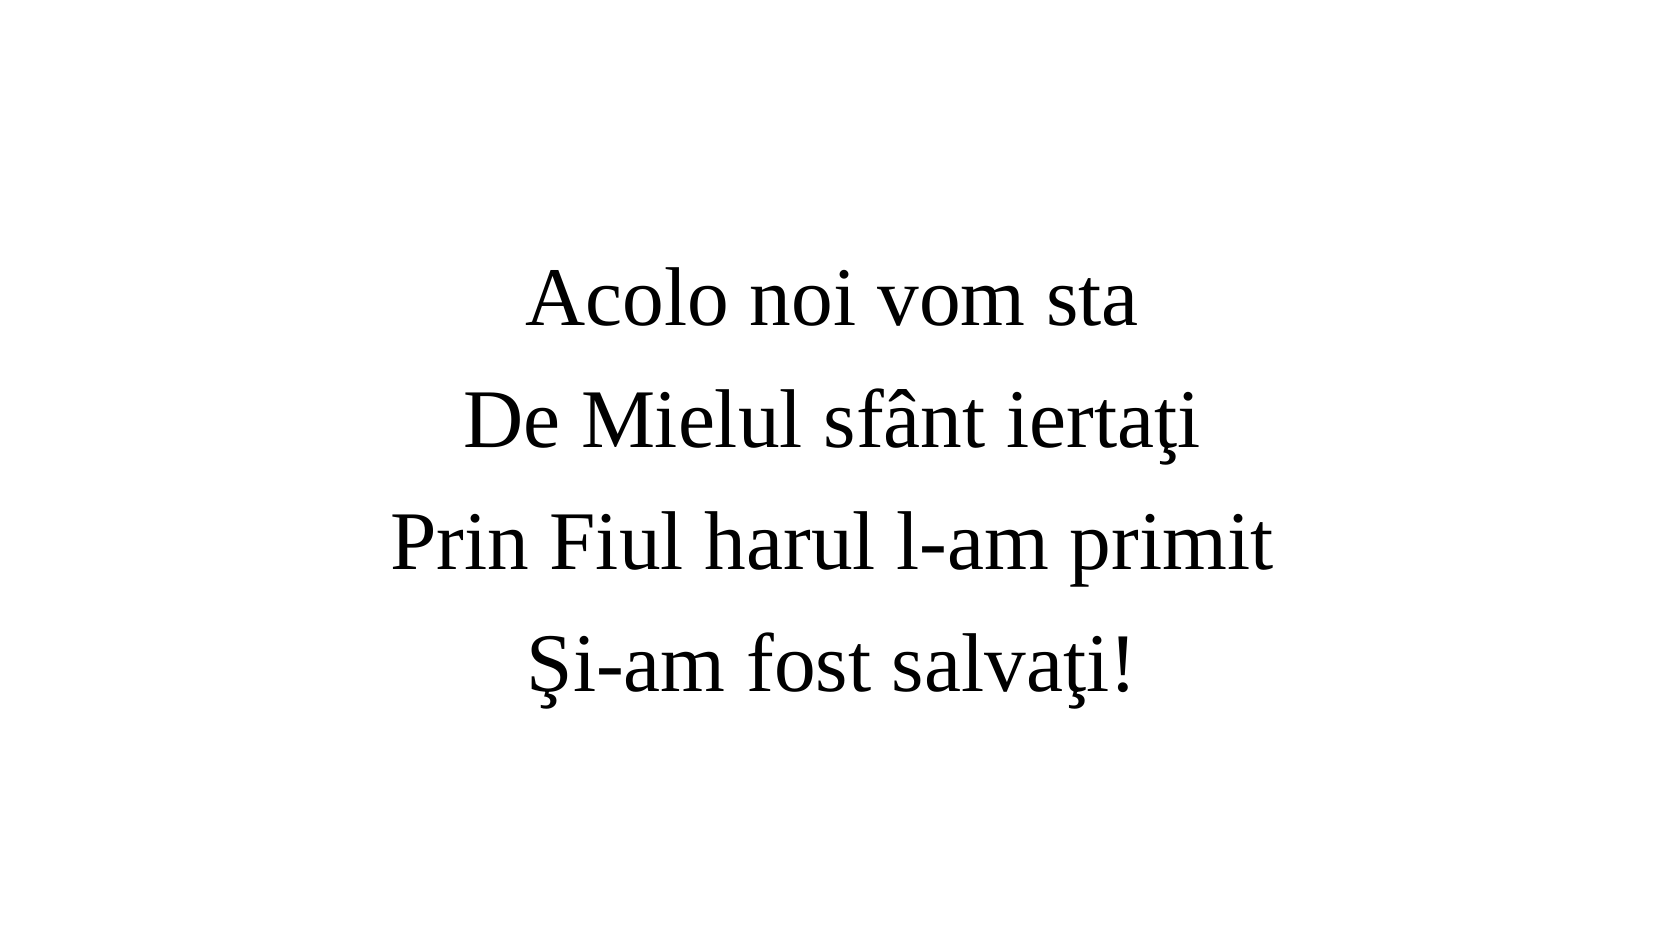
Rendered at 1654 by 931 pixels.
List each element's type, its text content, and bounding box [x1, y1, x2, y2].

subtitle Acolo noi vom sta De Mielul sfânt iertaţi Prin Fiul harul l-am primit Şi-am fost salvaţi! [94, 238, 1571, 712]
